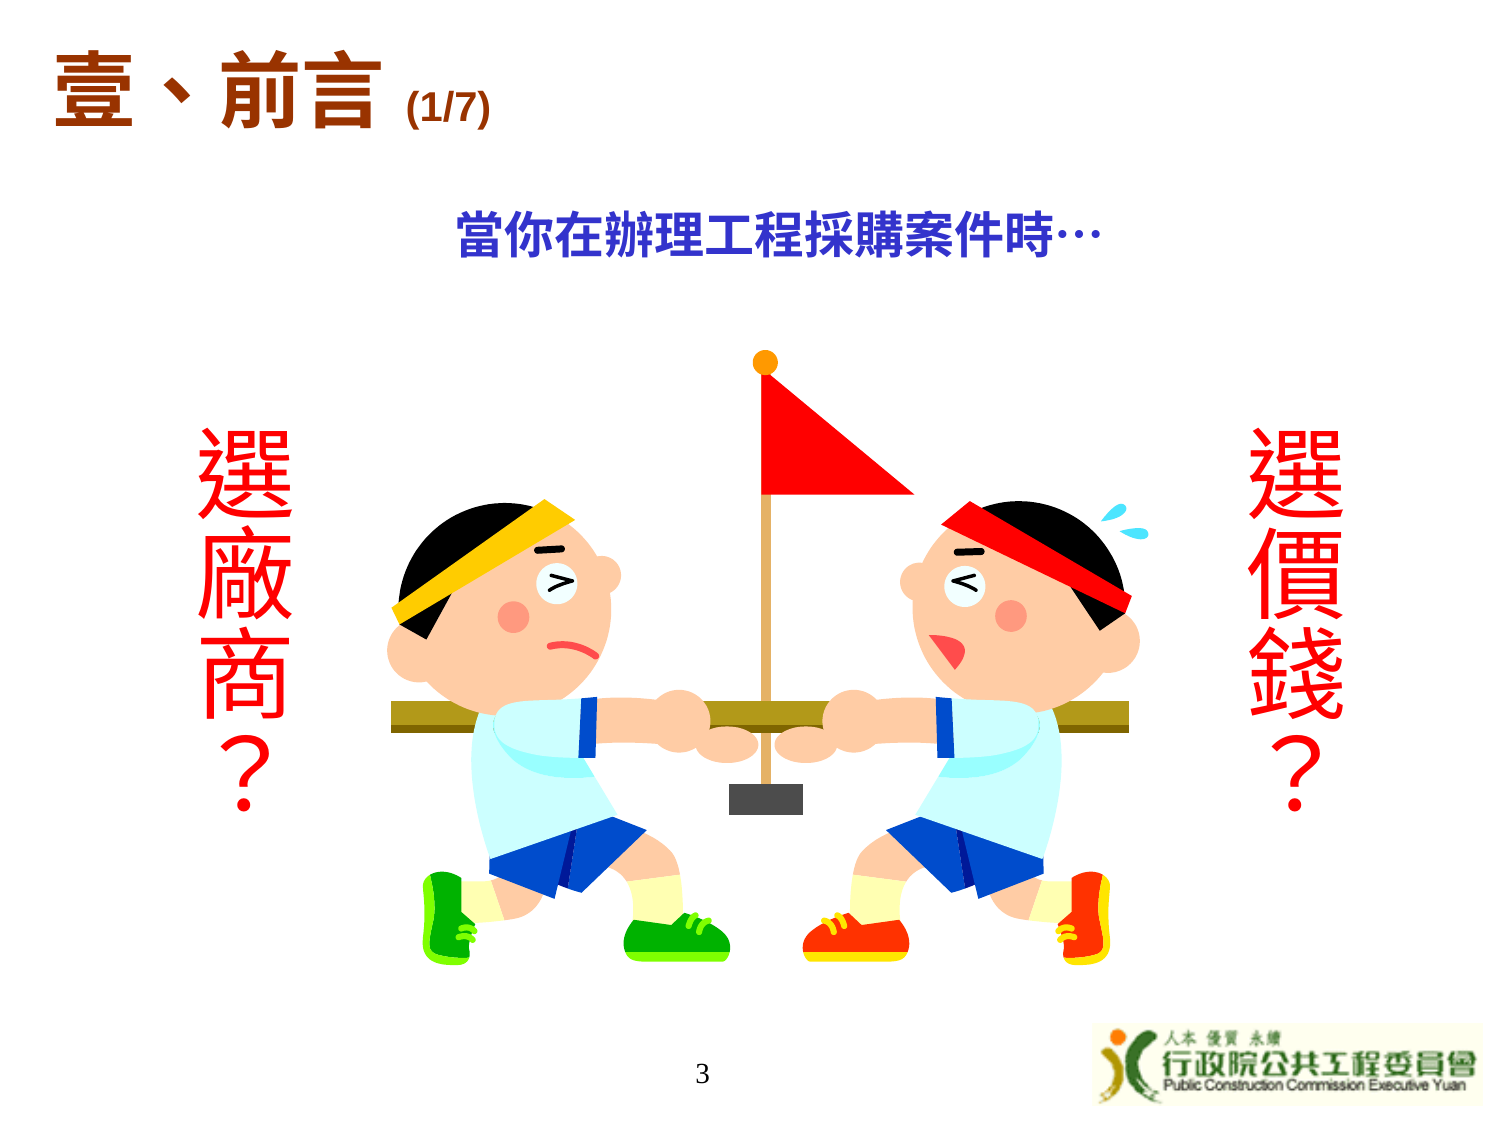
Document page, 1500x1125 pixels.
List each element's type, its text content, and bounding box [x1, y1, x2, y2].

text_box <編號> [643, 1046, 762, 1098]
text_box 當你在辦理工程採購案件時… [430, 196, 1128, 272]
title 壹、前言(1/7) [37, 25, 1461, 152]
picture [383, 350, 1152, 966]
picture [1092, 1023, 1483, 1106]
text_box 選廠商？ [160, 408, 310, 846]
text_box 選價錢？ [1211, 408, 1361, 846]
